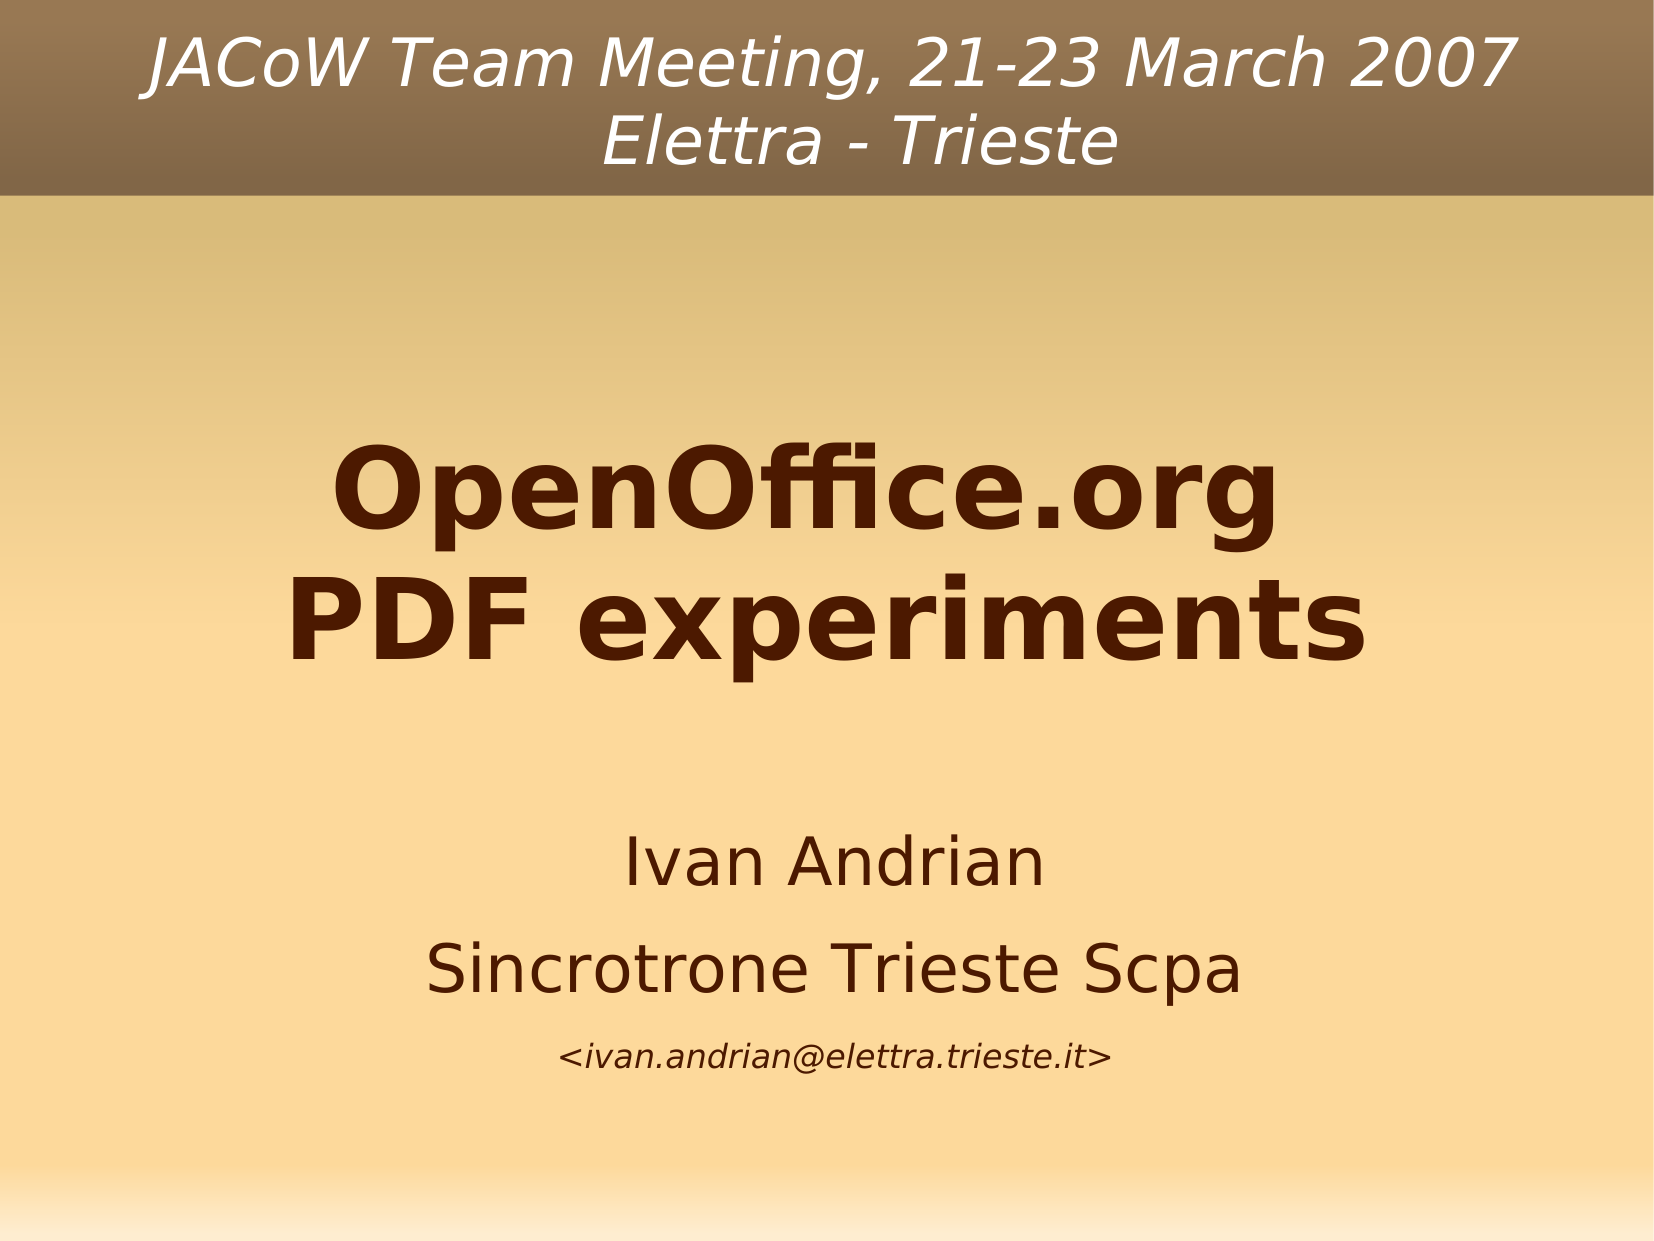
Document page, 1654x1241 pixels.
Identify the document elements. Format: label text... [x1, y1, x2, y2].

picture [0, 0, 1654, 1241]
list JACoW Team Meeting, 21-23 March 2007 Elettra - Trieste OpenOffice.org PDF experiments Ivan Andrian Sincrotrone Trieste Scpa <ivan.andrian@elettra.trieste.it> [82, 24, 1571, 1088]
